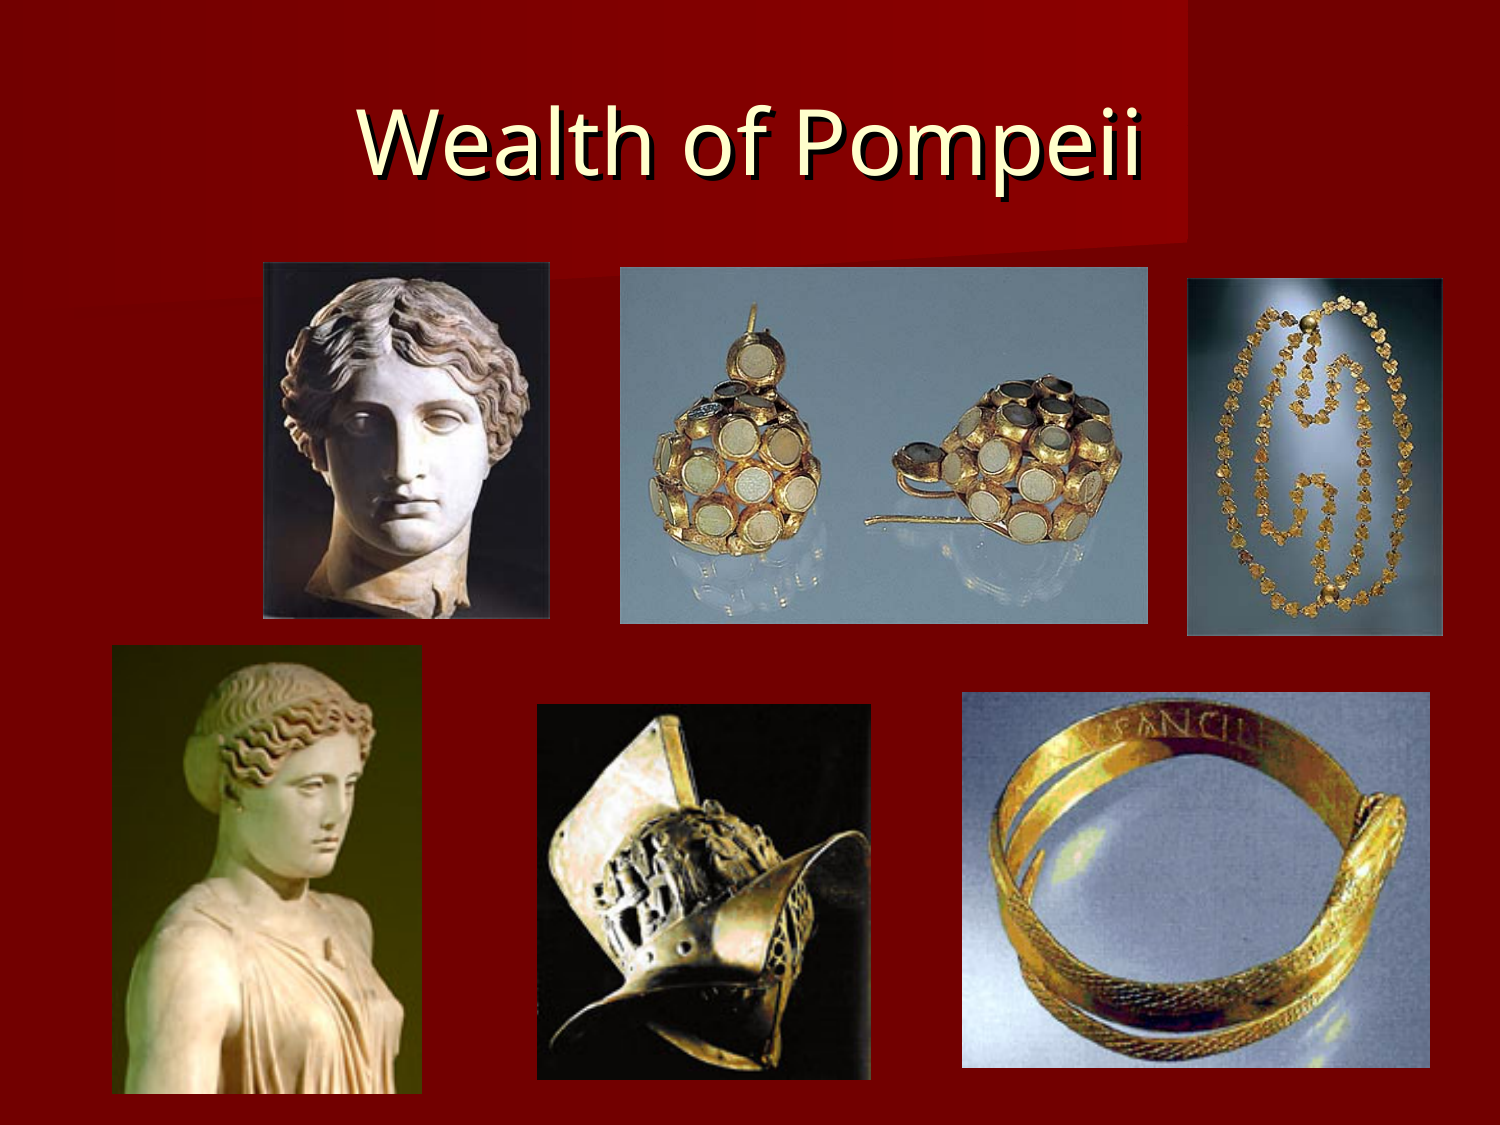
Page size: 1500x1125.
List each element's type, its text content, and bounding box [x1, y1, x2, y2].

picture [263, 262, 550, 619]
title Wealth of Pompeii [75, 45, 1426, 233]
picture [962, 692, 1430, 1068]
picture [537, 704, 871, 1080]
picture [620, 267, 1148, 624]
picture [1187, 278, 1443, 636]
picture [112, 645, 422, 1094]
